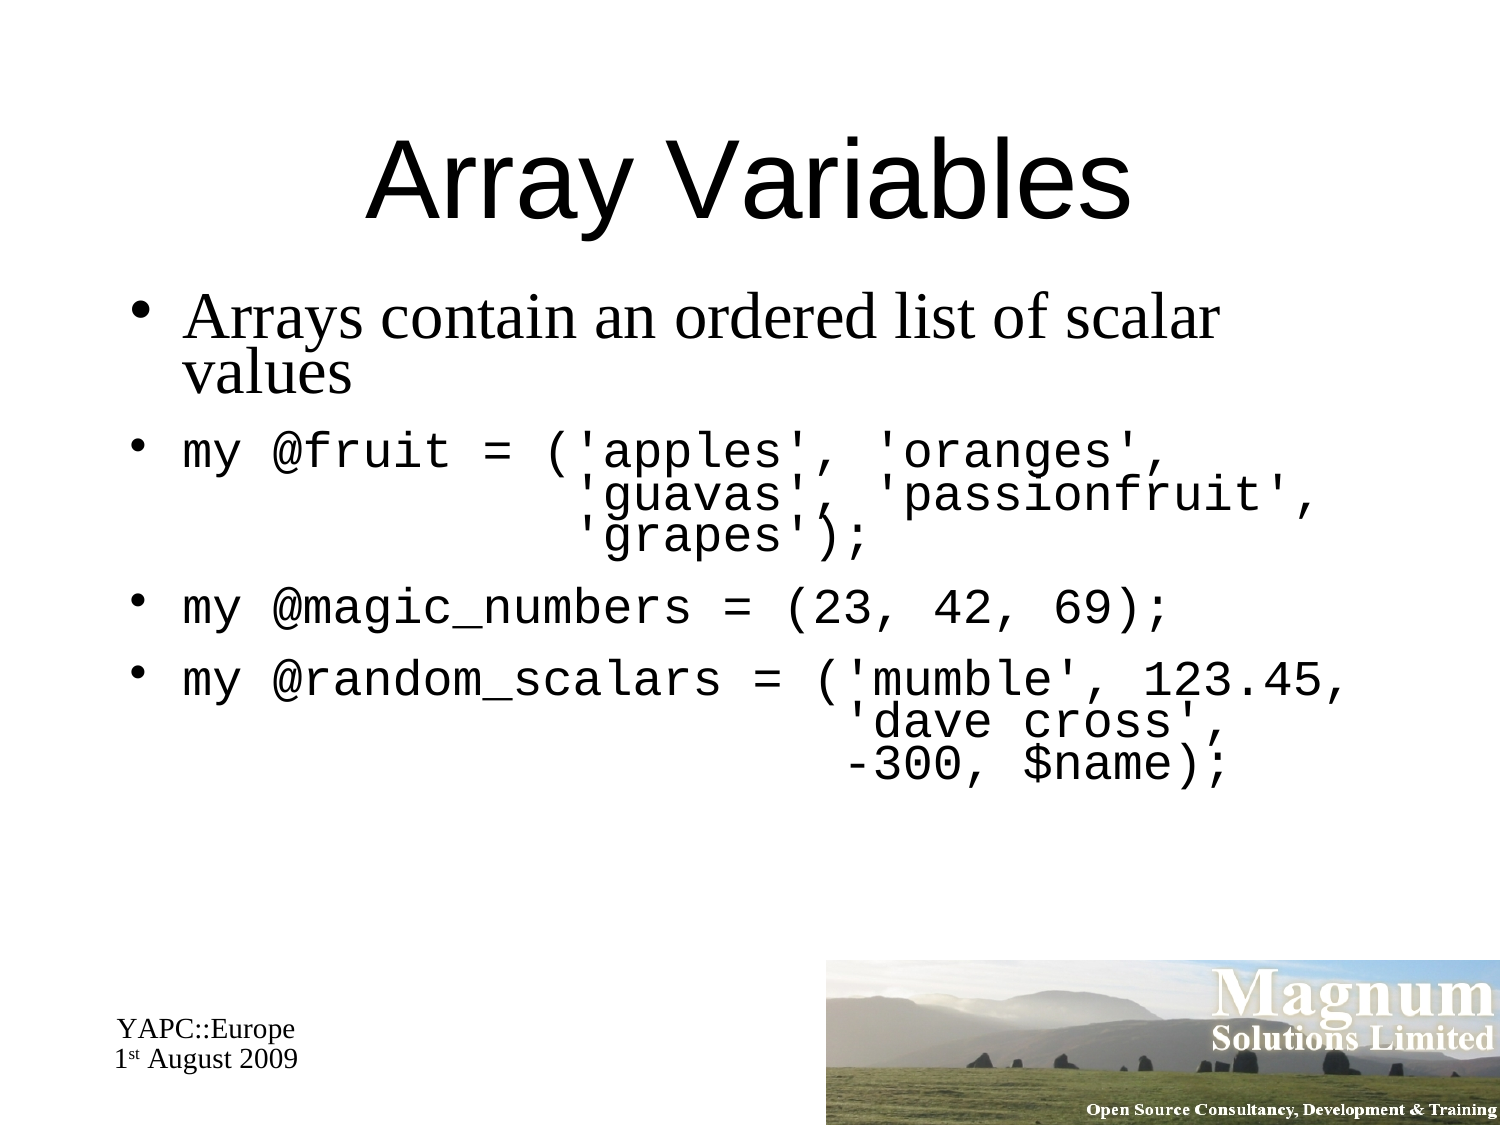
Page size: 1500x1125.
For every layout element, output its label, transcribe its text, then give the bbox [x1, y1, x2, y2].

title Array Variables [112, 62, 1388, 250]
picture [826, 960, 1500, 1125]
list Arrays contain an ordered list of scalar values my @fruit = ('apples', 'oranges', 'guavas', 'passionfruit', 'grapes'); my @magic_numbers = (23, 42, 69); my @random_scalars = ('mumble', 123.45, 'dave cross', -300, $name); [112, 295, 1388, 892]
